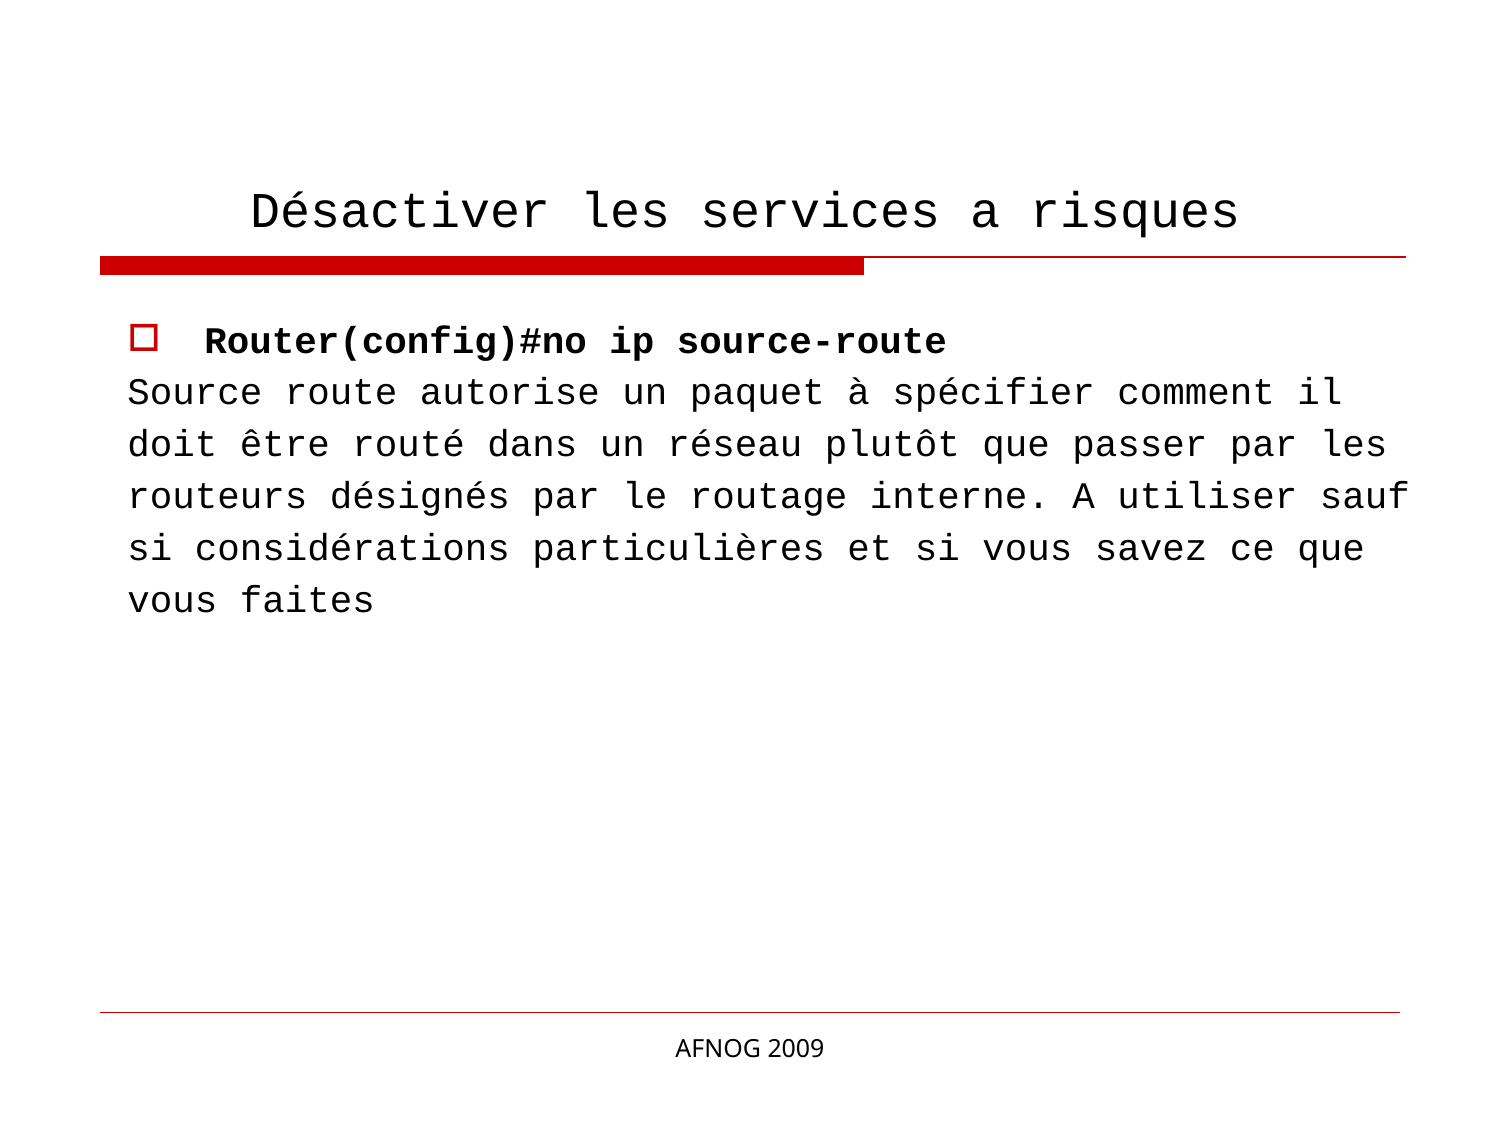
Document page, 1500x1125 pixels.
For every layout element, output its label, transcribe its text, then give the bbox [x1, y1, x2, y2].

list Router(config)#no ip source-route Source route autorise un paquet à spécifier comment il doit être routé dans un réseau plutôt que passer par les routeurs désignés par le routage interne. A utiliser sauf si considérations particulières et si vous savez ce que vous faites [112, 262, 1459, 1006]
text_box AFNOG 2009 [512, 1024, 988, 1103]
title Désactiver les services a risques [94, 49, 1407, 250]
